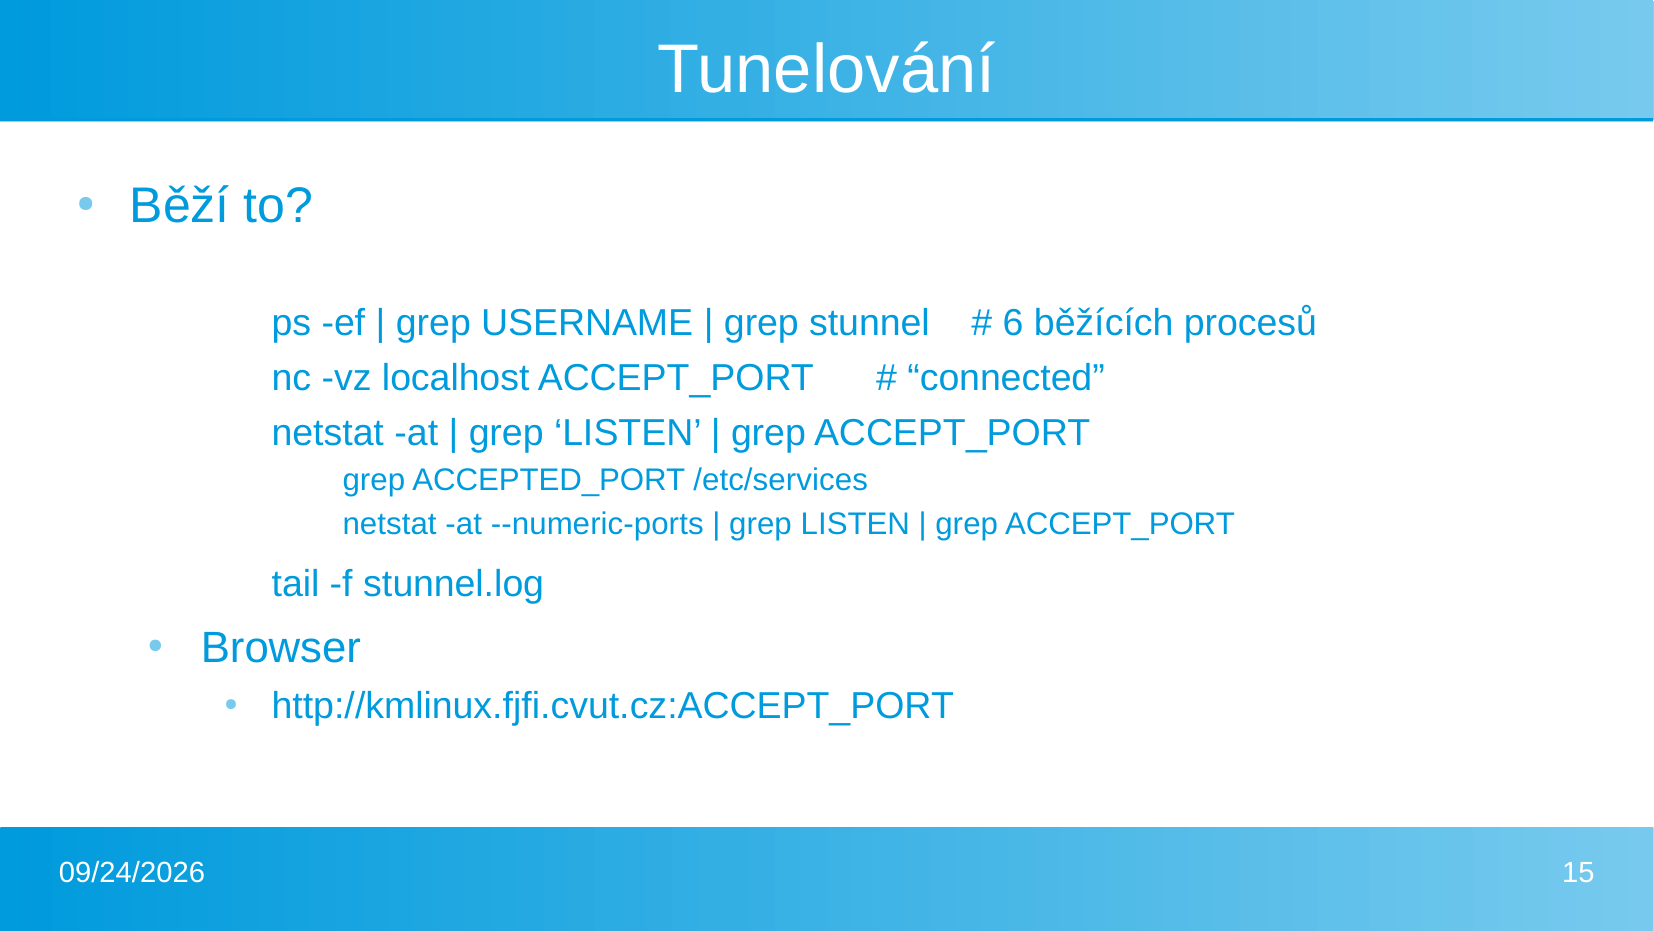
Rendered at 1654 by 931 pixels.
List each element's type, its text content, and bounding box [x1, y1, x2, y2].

list Běží to? ps -ef | grep USERNAME | grep stunnel # 6 běžících procesů nc -vz localhost ACCEPT_PORT # “connected” netstat -at | grep ‘LISTEN’ | grep ACCEPT_PORT grep ACCEPTED_PORT /etc/services netstat -at --numeric-ports | grep LISTEN | grep ACCEPT_PORT tail -f stunnel.log Browser http://kmlinux.fjfi.cvut.cz:ACCEPT_PORT [59, 177, 1595, 768]
title Tunelování [59, 29, 1595, 108]
